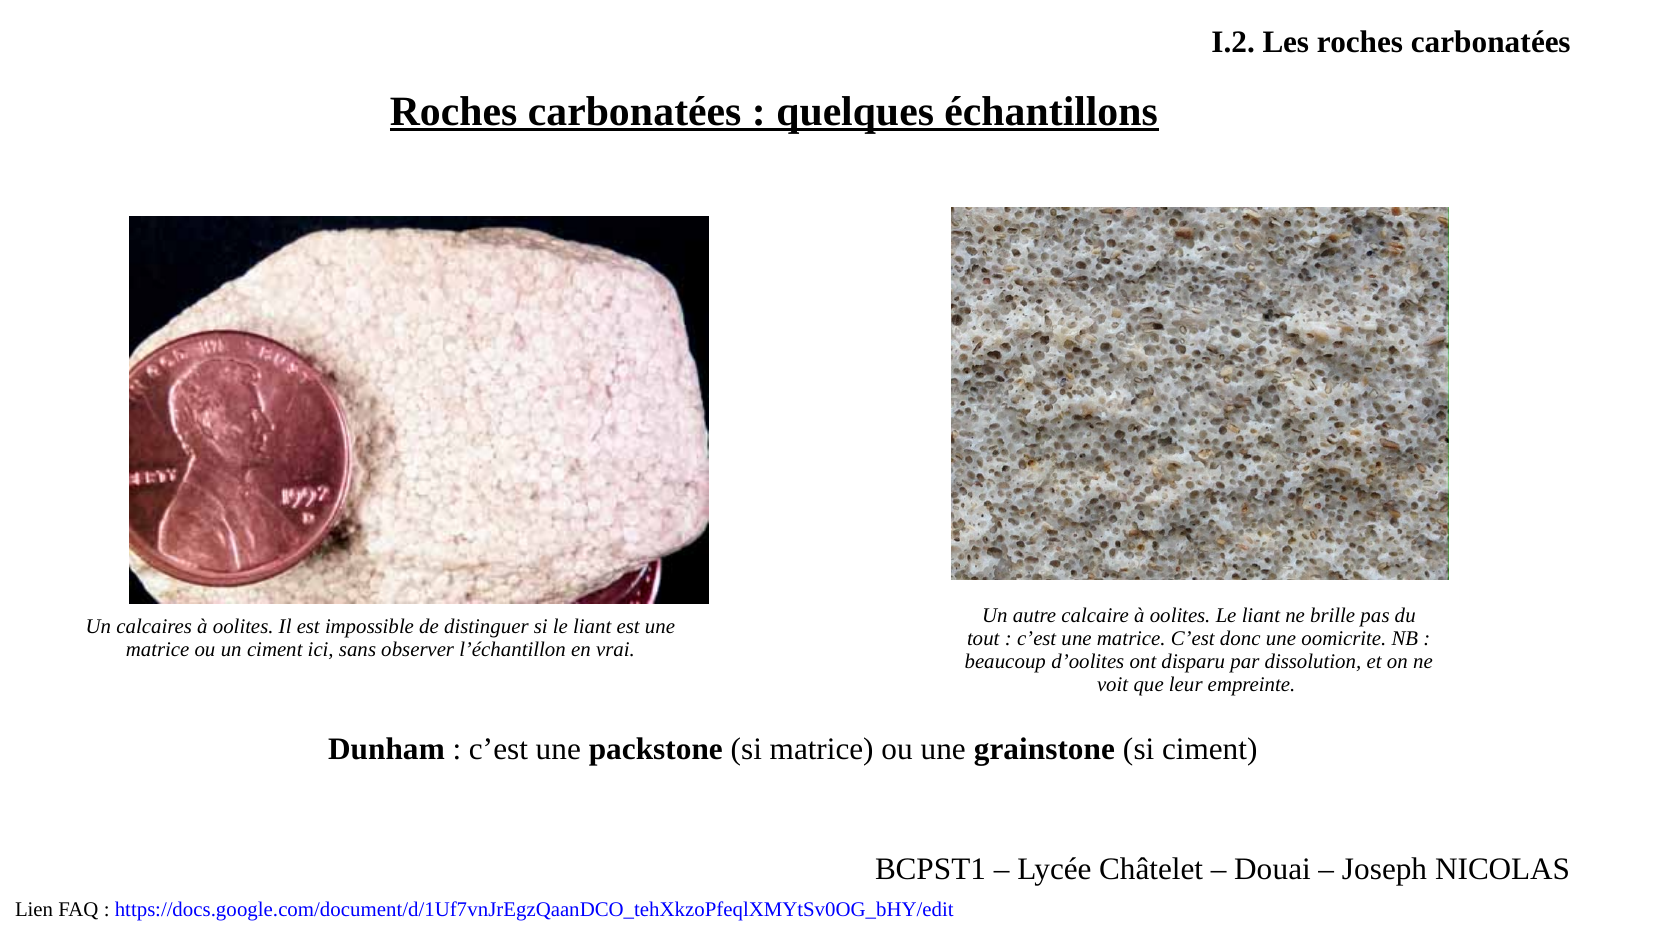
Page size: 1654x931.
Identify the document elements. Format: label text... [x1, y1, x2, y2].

picture [951, 207, 1449, 580]
text_box I.2. Les roches carbonatées [638, 5, 1572, 78]
text_box Dunham : c’est une packstone (si matrice) ou une grainstone (si ciment) [328, 703, 1438, 796]
text_box Lien FAQ : https://docs.google.com/document/d/1Uf7vnJrEgzQaanDCO_tehXkzoPfeqlXMYtSv0OG_bHY/edit [0, 897, 993, 931]
text_box Roches carbonatées : quelques échantillons [94, 88, 1595, 157]
picture [129, 216, 709, 604]
text_box Un autre calcaire à oolites. Le liant ne brille pas du tout : c’est une matrice. C’est donc une oomicrite. NB : beaucoup d’oolites ont disparu par dissolution, et on ne voit que leur empreinte. [959, 603, 1439, 703]
text_box Un calcaires à oolites. Il est impossible de distinguer si le liant est une matrice ou un ciment ici, sans observer l’échantillon en vrai. [67, 615, 693, 721]
text_box BCPST1 – Lycée Châtelet – Douai – Joseph NICOLAS [637, 832, 1571, 905]
